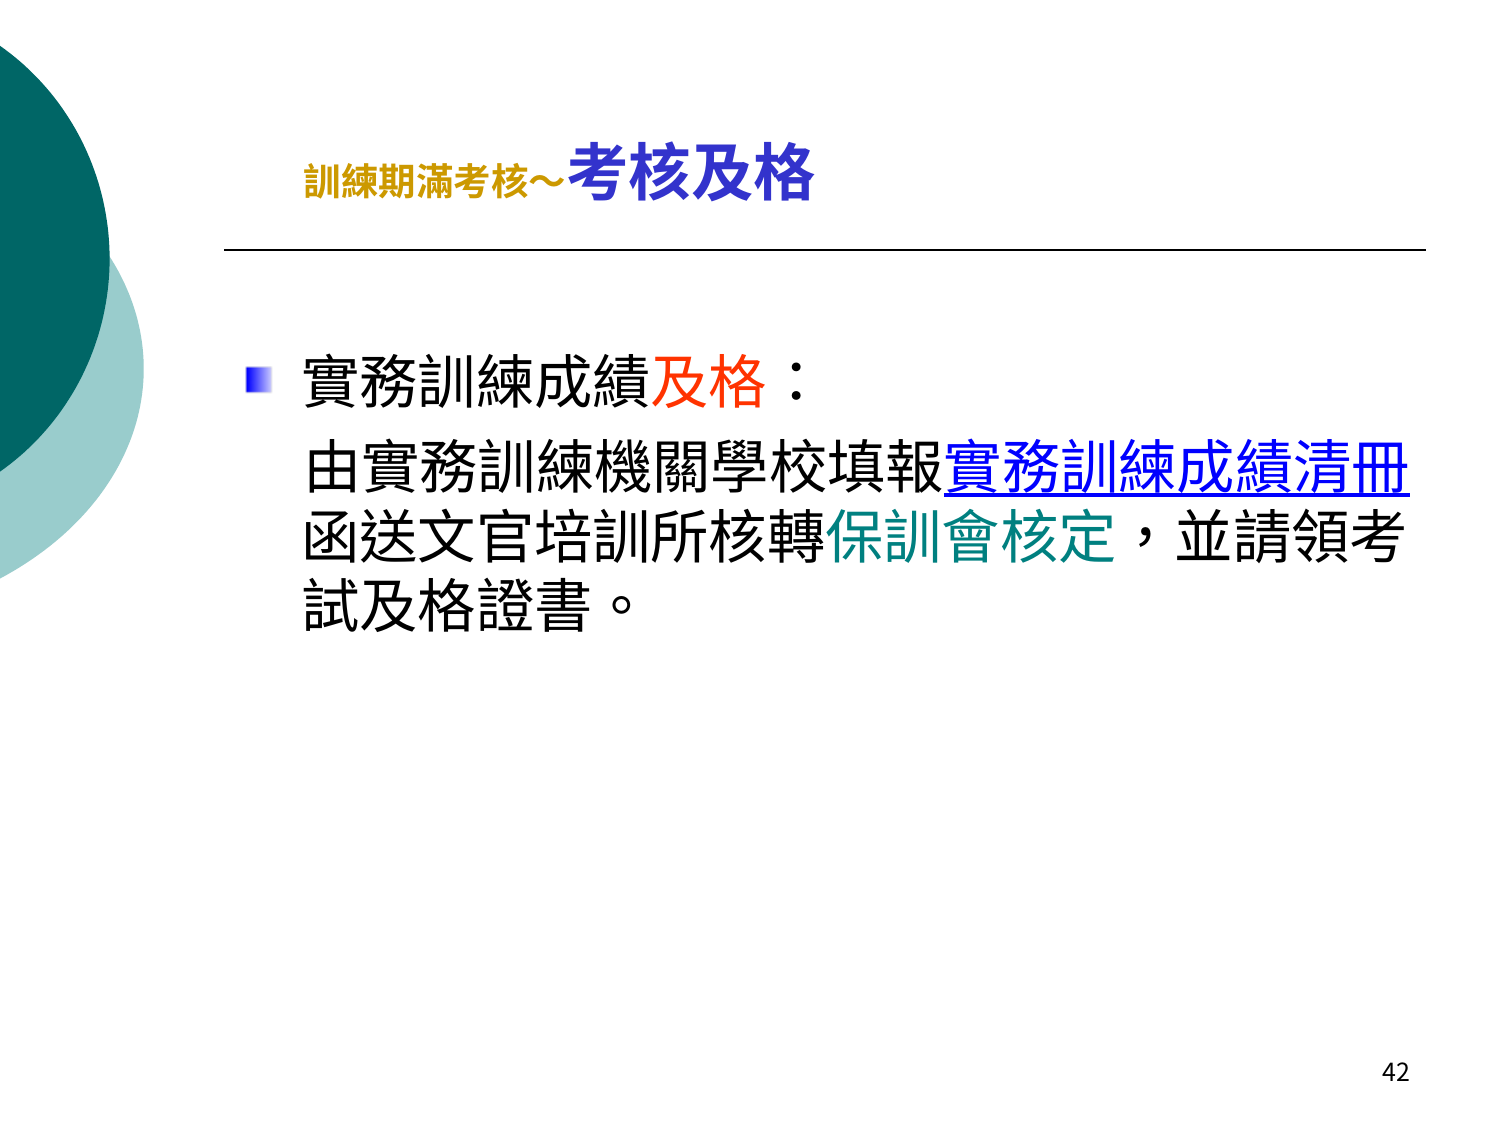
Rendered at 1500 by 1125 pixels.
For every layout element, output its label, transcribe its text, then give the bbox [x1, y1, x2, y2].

text_box 訓練期滿考核～考核及格 [289, 125, 963, 216]
list 實務訓練成績及格： 由實務訓練機關學校填報實務訓練成績清冊函送文官培訓所核轉保訓會核定，並請領考試及格證書。 [230, 337, 1430, 767]
